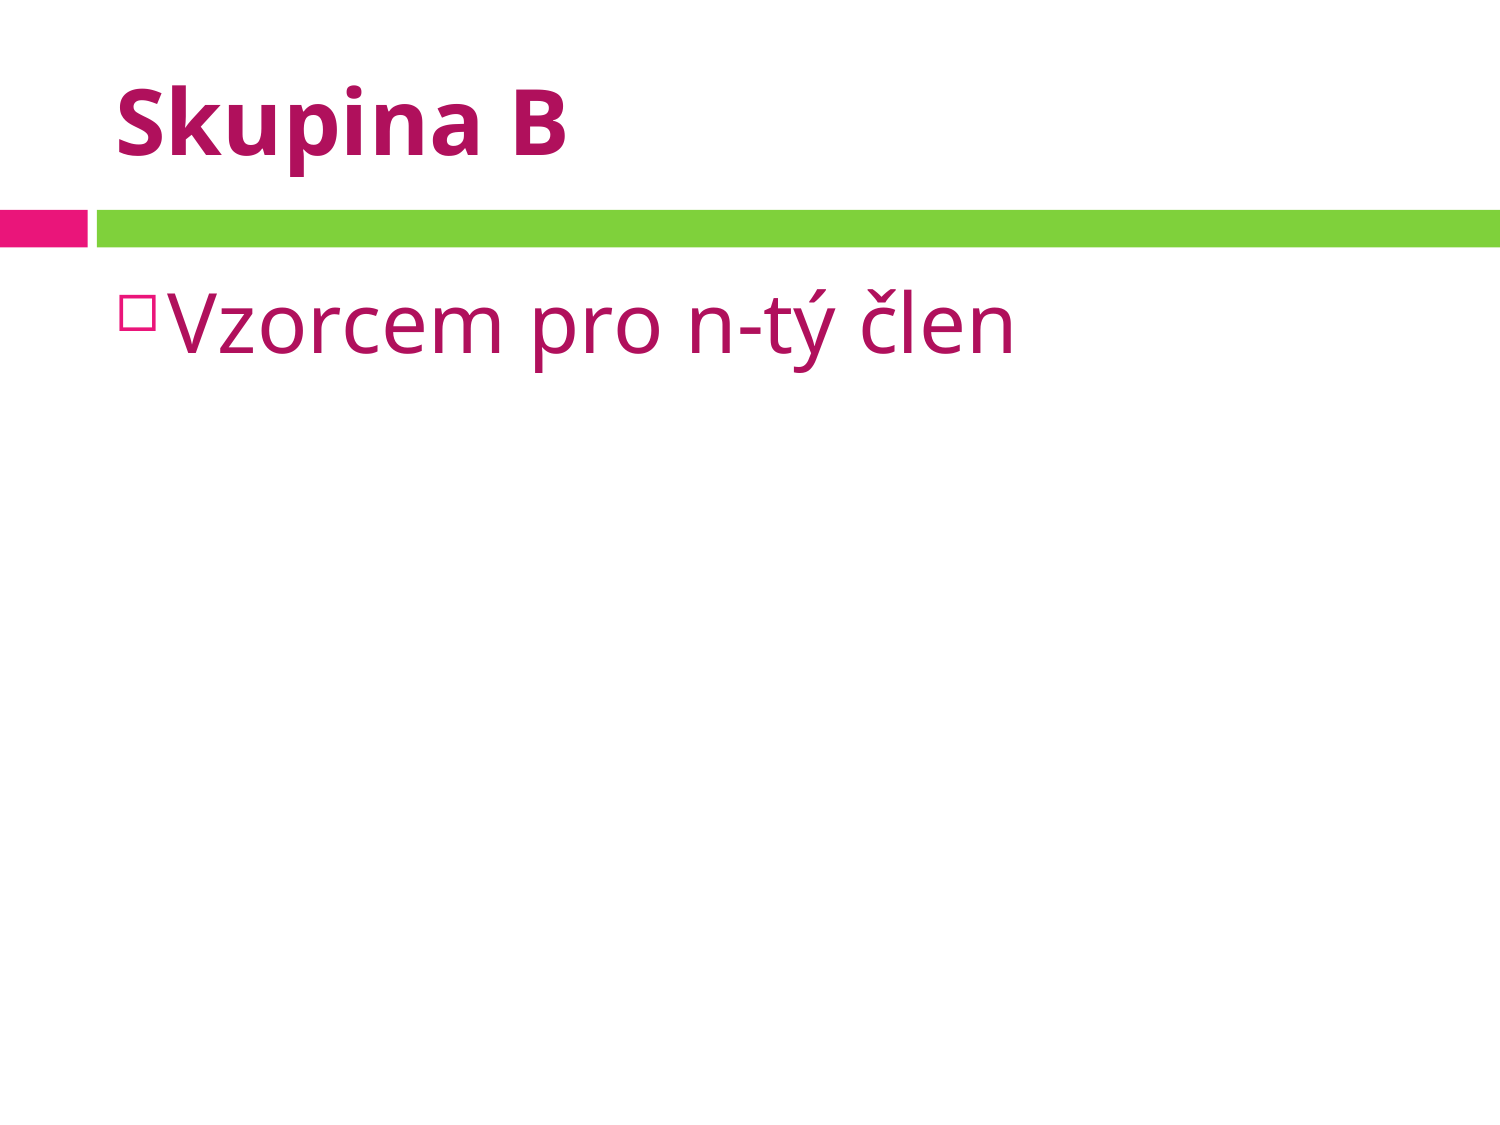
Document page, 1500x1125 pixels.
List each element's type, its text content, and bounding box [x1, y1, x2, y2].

title Skupina B [100, 37, 1438, 201]
list Vzorcem pro n-tý člen [100, 262, 1438, 1001]
